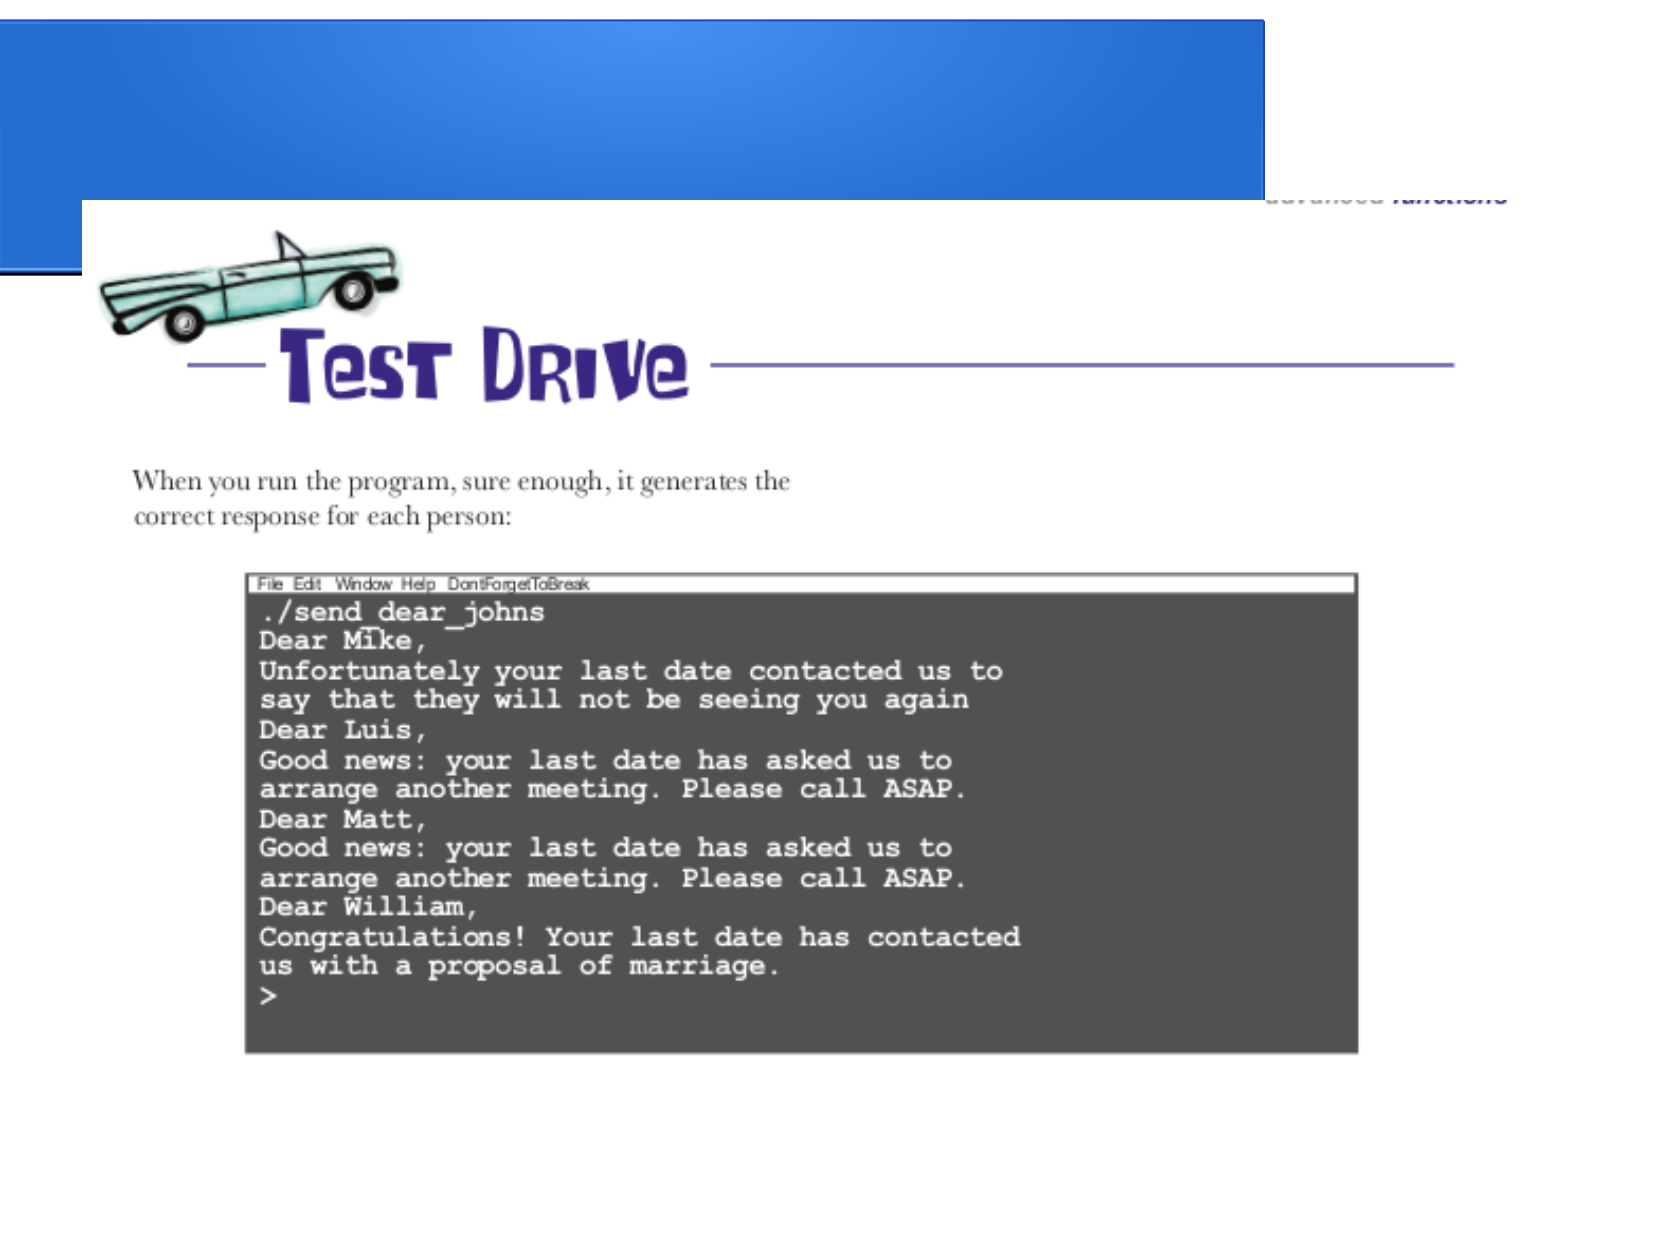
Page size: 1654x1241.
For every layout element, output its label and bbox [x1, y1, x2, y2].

picture [82, 200, 1524, 1075]
